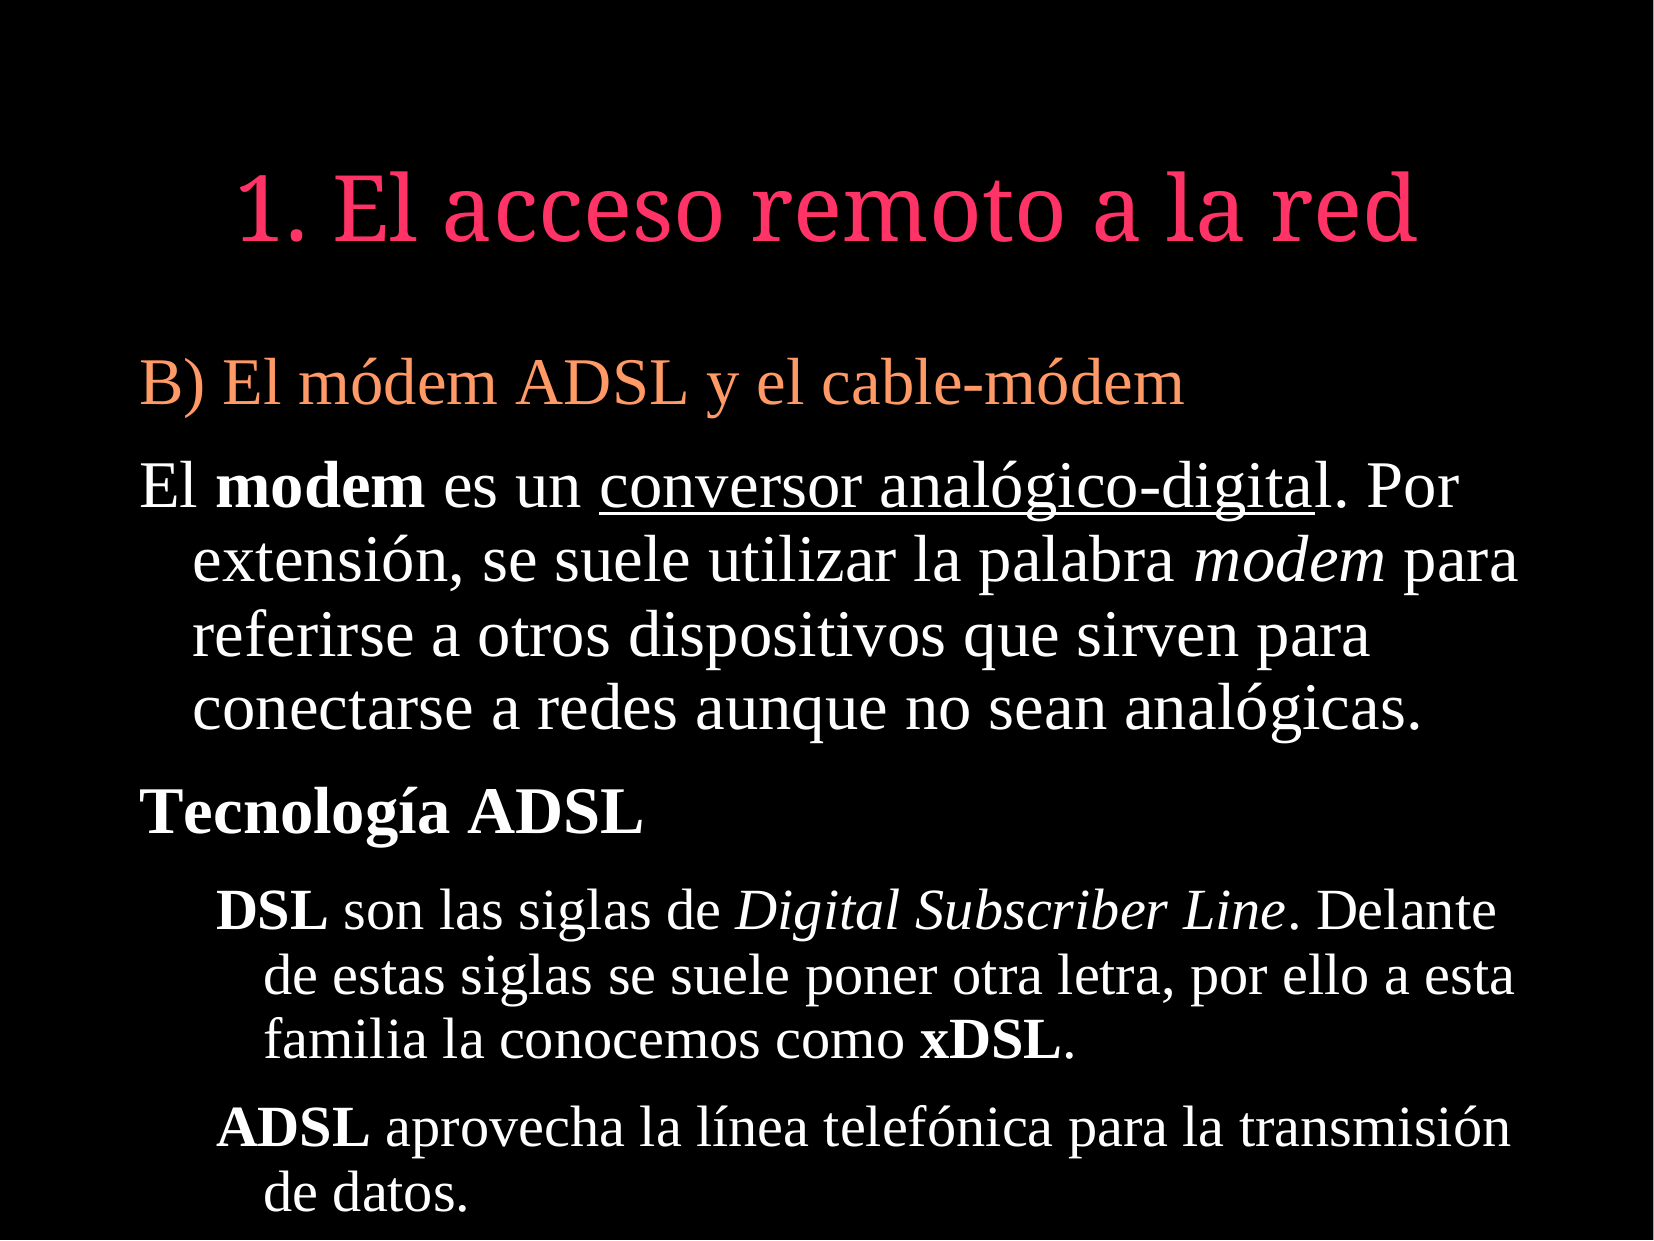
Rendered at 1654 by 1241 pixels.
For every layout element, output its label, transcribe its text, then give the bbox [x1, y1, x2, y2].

title 1. El acceso remoto a la red [121, 102, 1534, 311]
list B) El módem ADSL y el cable-módem El modem es un conversor analógico-digital. Por extensión, se suele utilizar la palabra modem para referirse a otros dispositivos que sirven para conectarse a redes aunque no sean analógicas. Tecnología ADSL DSL son las siglas de Digital Subscriber Line. Delante de estas siglas se suele poner otra letra, por ello a esta familia la conocemos como xDSL. ADSL aprovecha la línea telefónica para la transmisión de datos. [121, 344, 1534, 1232]
